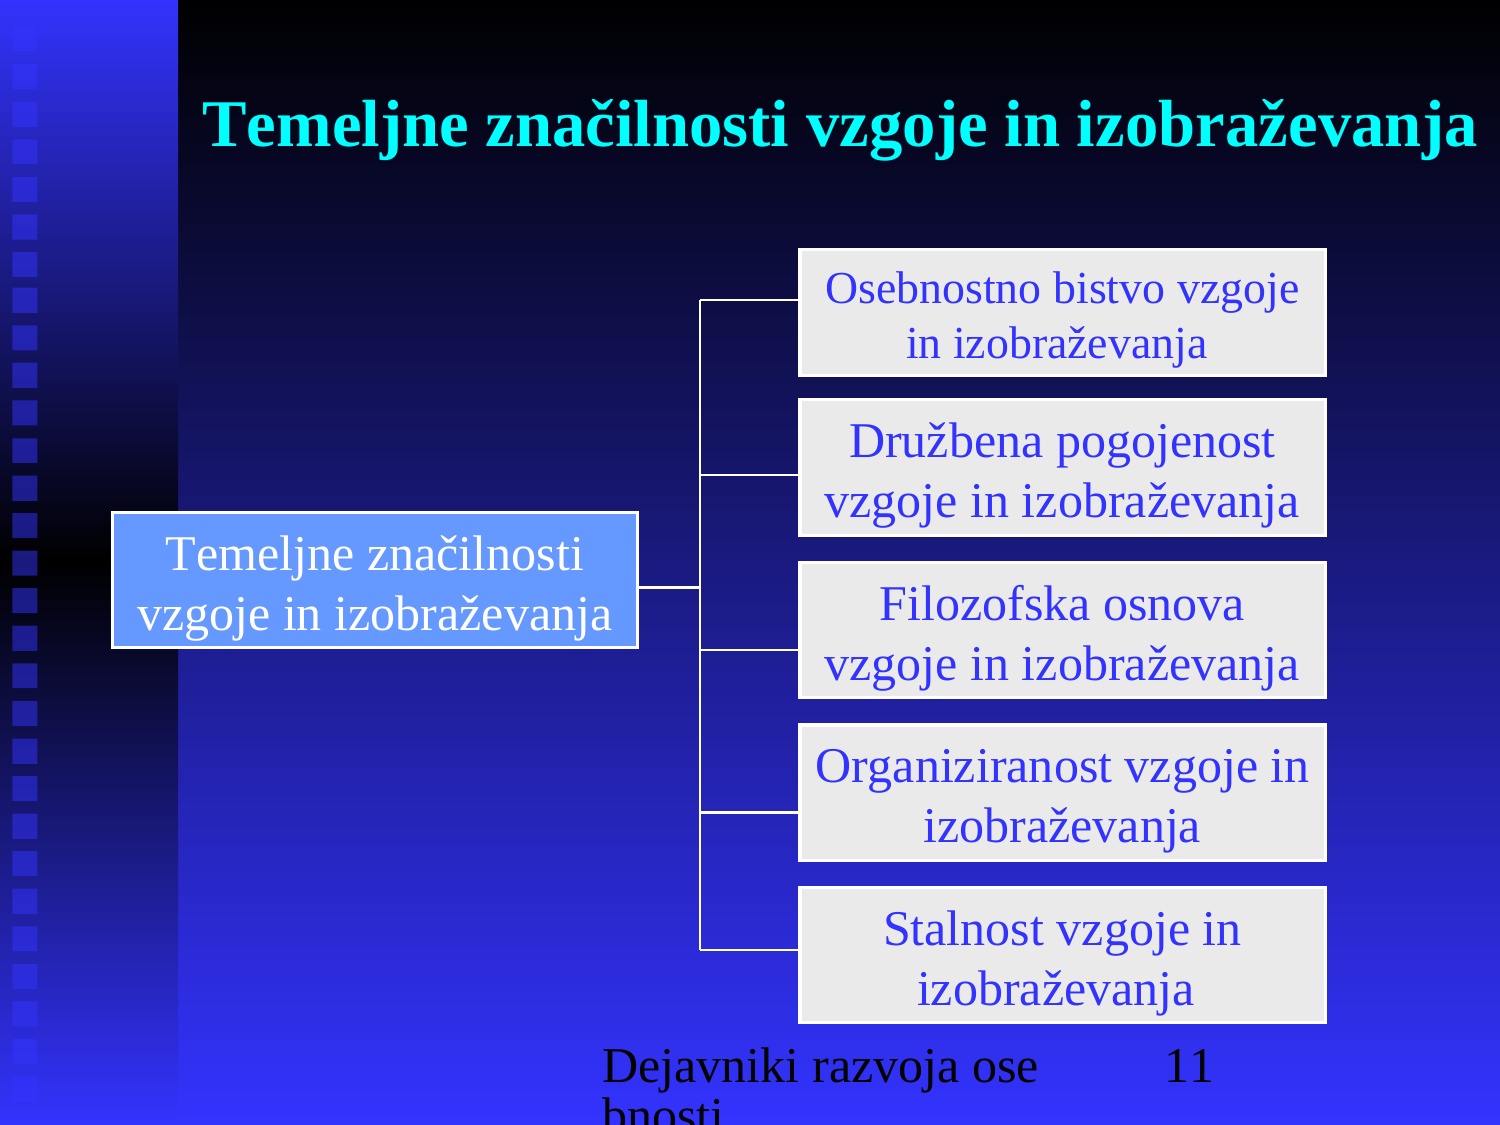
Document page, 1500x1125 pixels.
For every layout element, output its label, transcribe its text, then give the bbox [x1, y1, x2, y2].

text_box Osebnostno bistvo vzgoje in izobraževanja [800, 249, 1326, 376]
text_box Temeljne značilnosti vzgoje in izobraževanja [112, 512, 638, 648]
title Temeljne značilnosti vzgoje in izobraževanja [187, 72, 1500, 168]
text_box Organiziranost vzgoje in izobraževanja [800, 724, 1326, 861]
text_box Stalnost vzgoje in izobraževanja [800, 887, 1326, 1023]
text_box Družbena pogojenost vzgoje in izobraževanja [800, 399, 1326, 536]
text_box Filozofska osnova vzgoje in izobraževanja [800, 562, 1326, 698]
